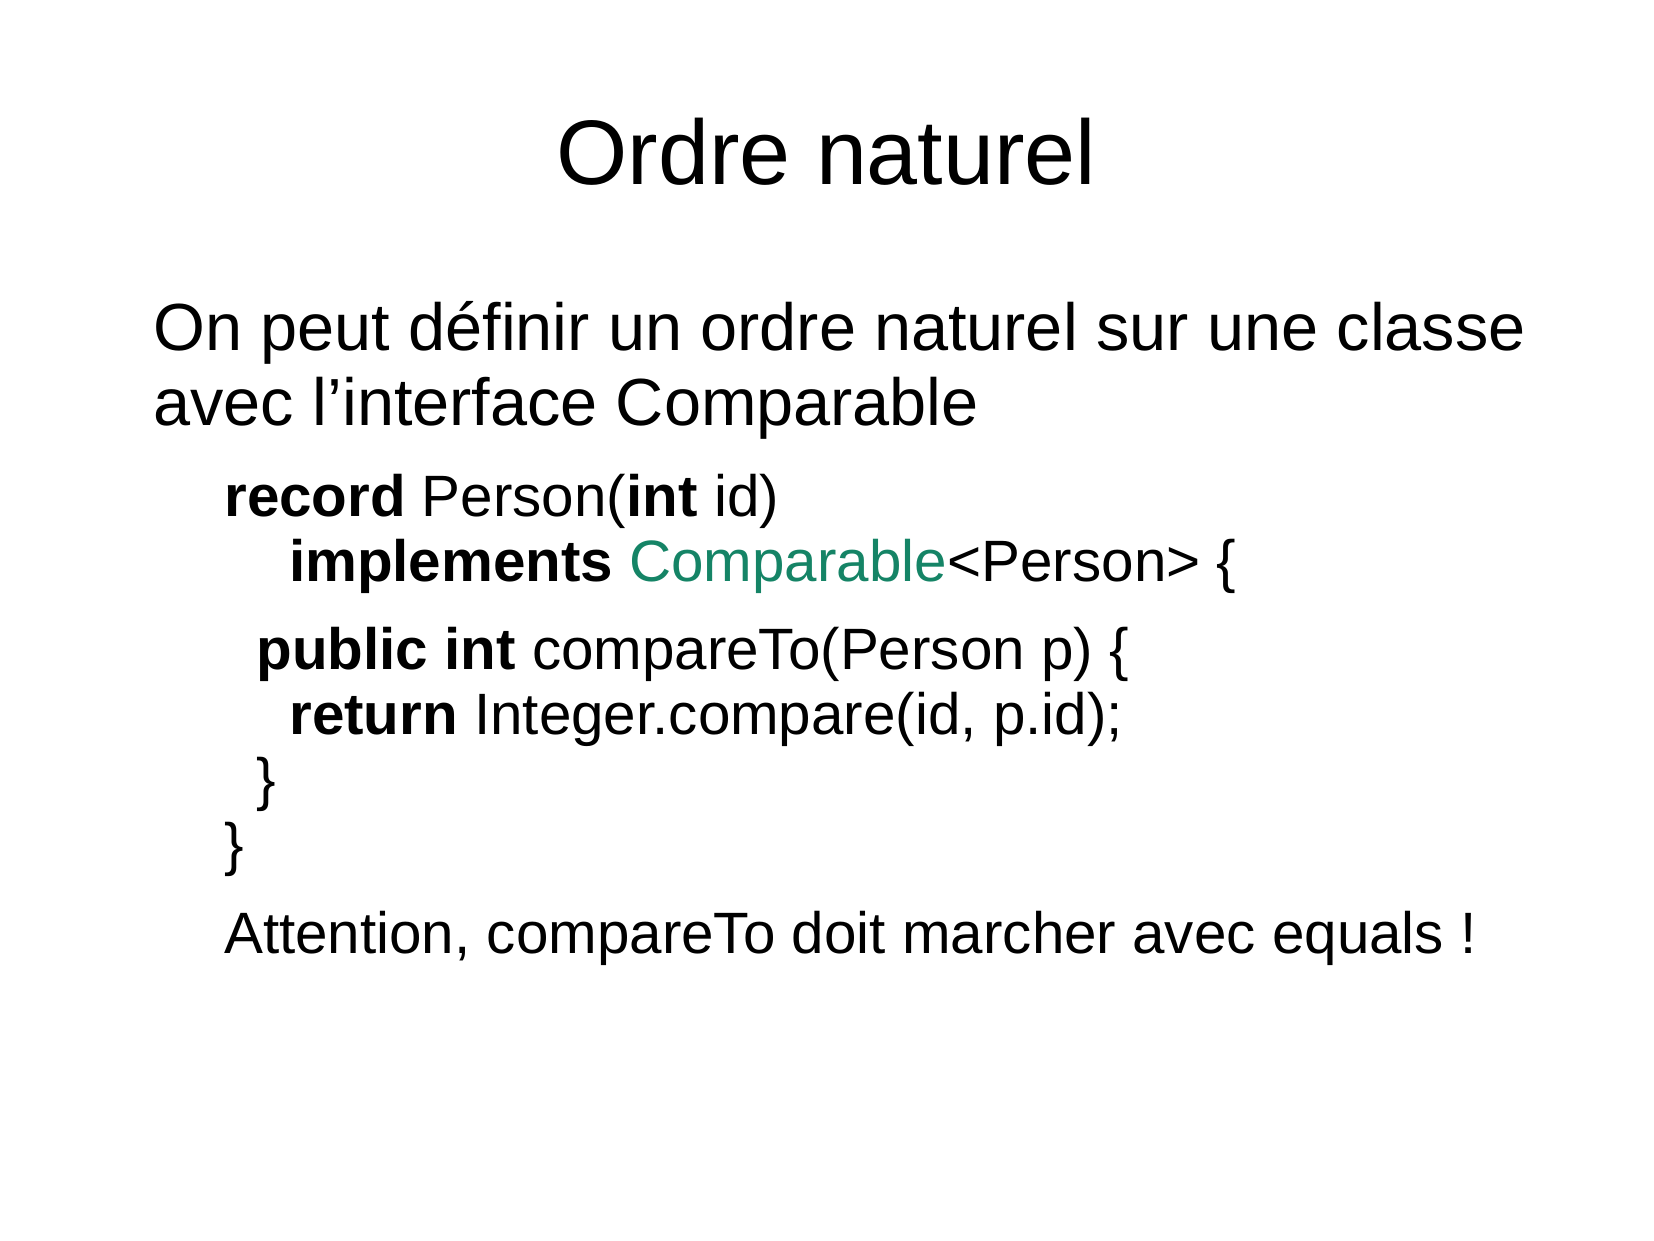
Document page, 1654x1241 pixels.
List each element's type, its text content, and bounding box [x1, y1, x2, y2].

list On peut définir un ordre naturel sur une classe avec l’interface Comparable record Person(int id) implements Comparable<Person> { public int compareTo(Person p) { return Integer.compare(id, p.id); } } Attention, compareTo doit marcher avec equals ! [82, 290, 1571, 1010]
title Ordre naturel [82, 49, 1571, 257]
